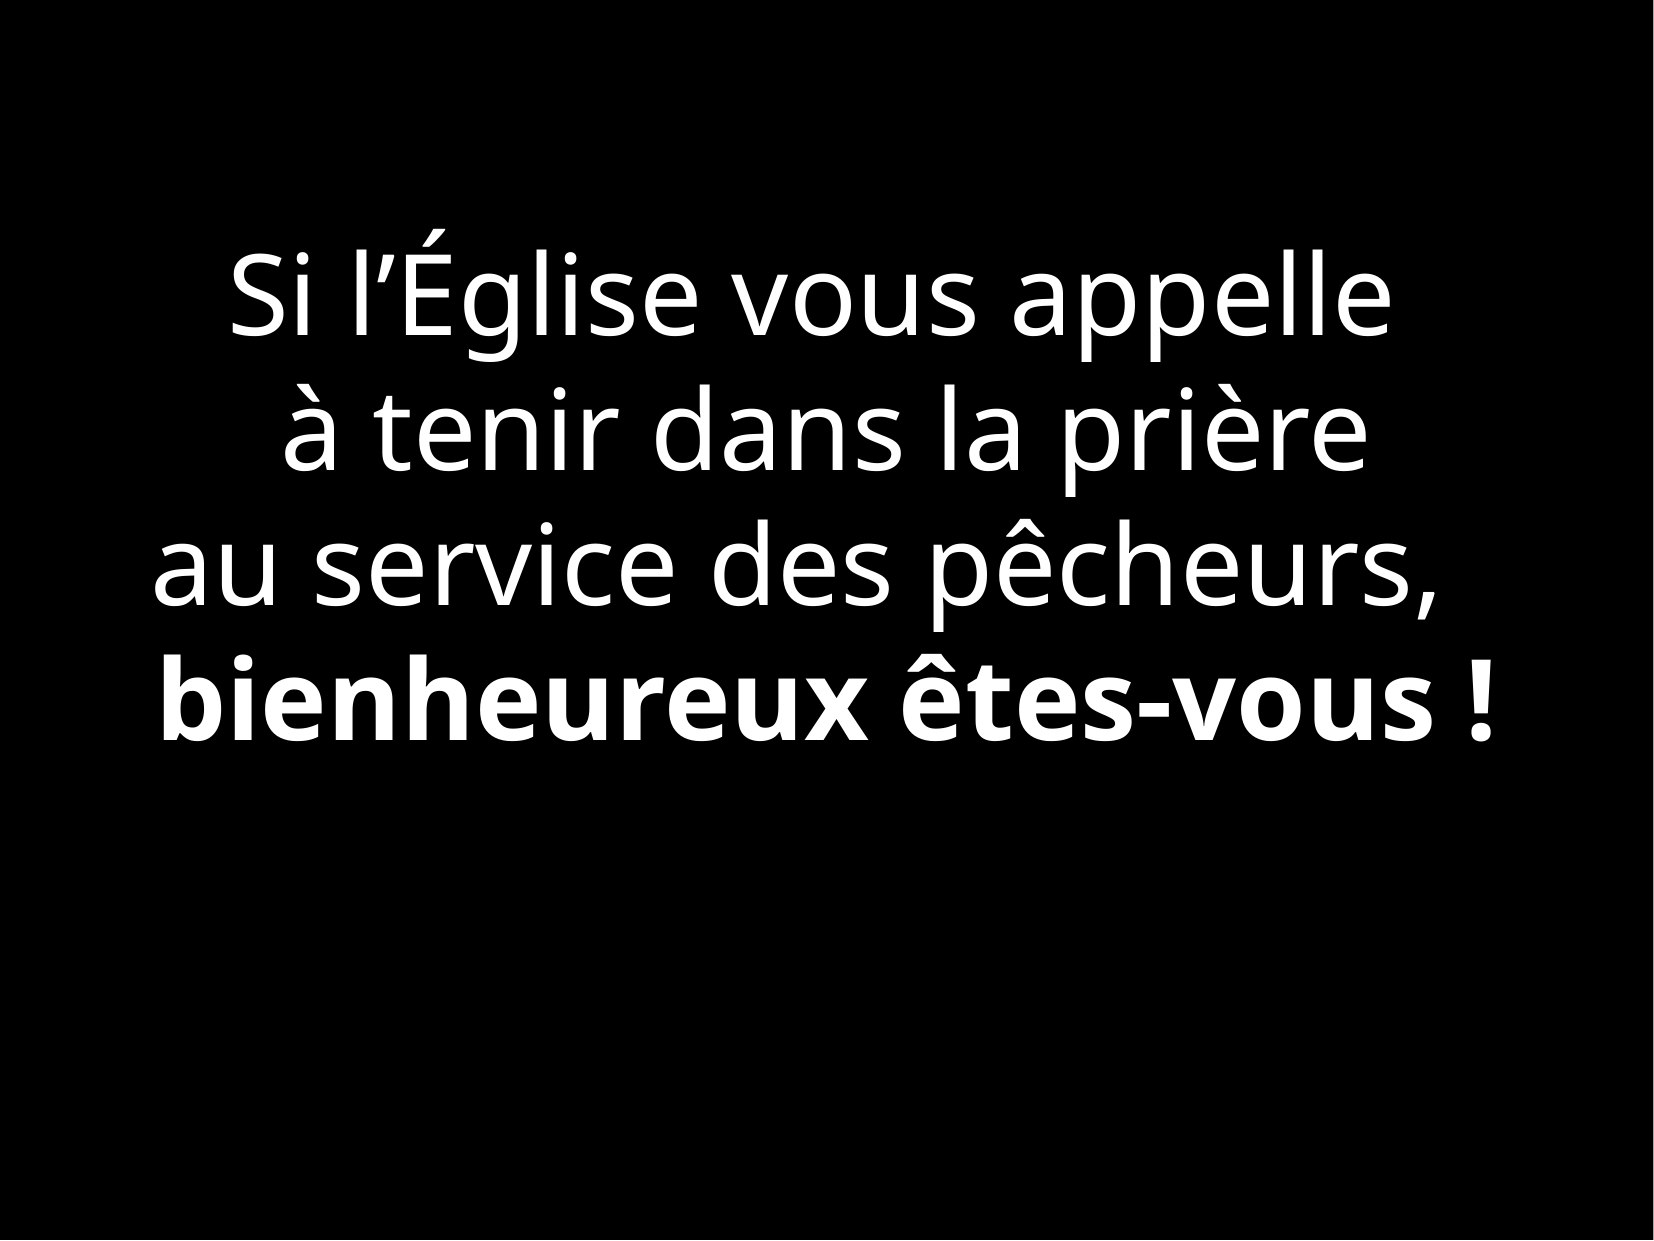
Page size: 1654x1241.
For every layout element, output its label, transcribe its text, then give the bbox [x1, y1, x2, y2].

text_box Si l’Église vous appelle à tenir dans la prière au service des pêcheurs, bienheureux êtes-vous ! [0, 346, 1654, 925]
